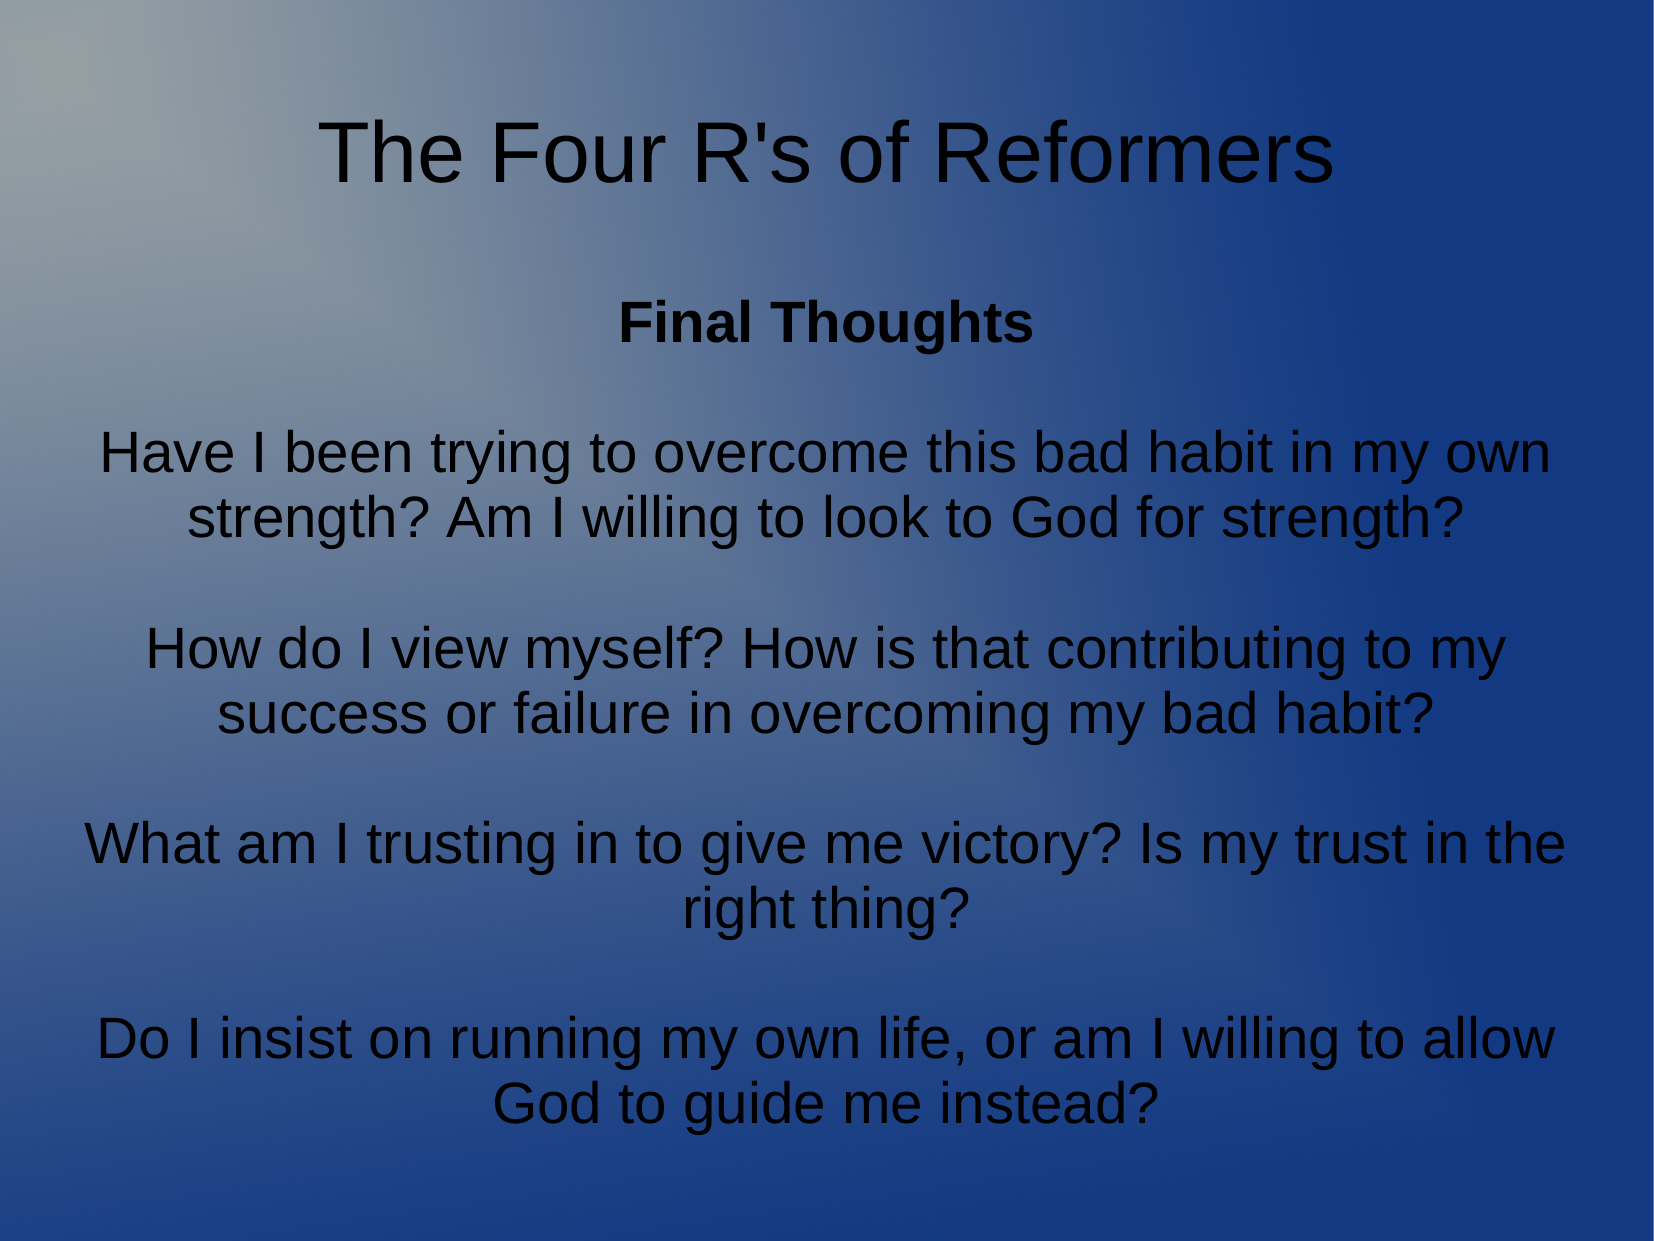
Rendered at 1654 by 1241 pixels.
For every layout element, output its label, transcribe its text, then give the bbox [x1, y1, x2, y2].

subtitle Final Thoughts Have I been trying to overcome this bad habit in my own strength? Am I willing to look to God for strength? How do I view myself? How is that contributing to my success or failure in overcoming my bad habit? What am I trusting in to give me victory? Is my trust in the right thing? Do I insist on running my own life, or am I willing to allow God to guide me instead? [82, 290, 1571, 1241]
title The Four R's of Reformers [82, 49, 1571, 257]
picture [0, 0, 1654, 1241]
